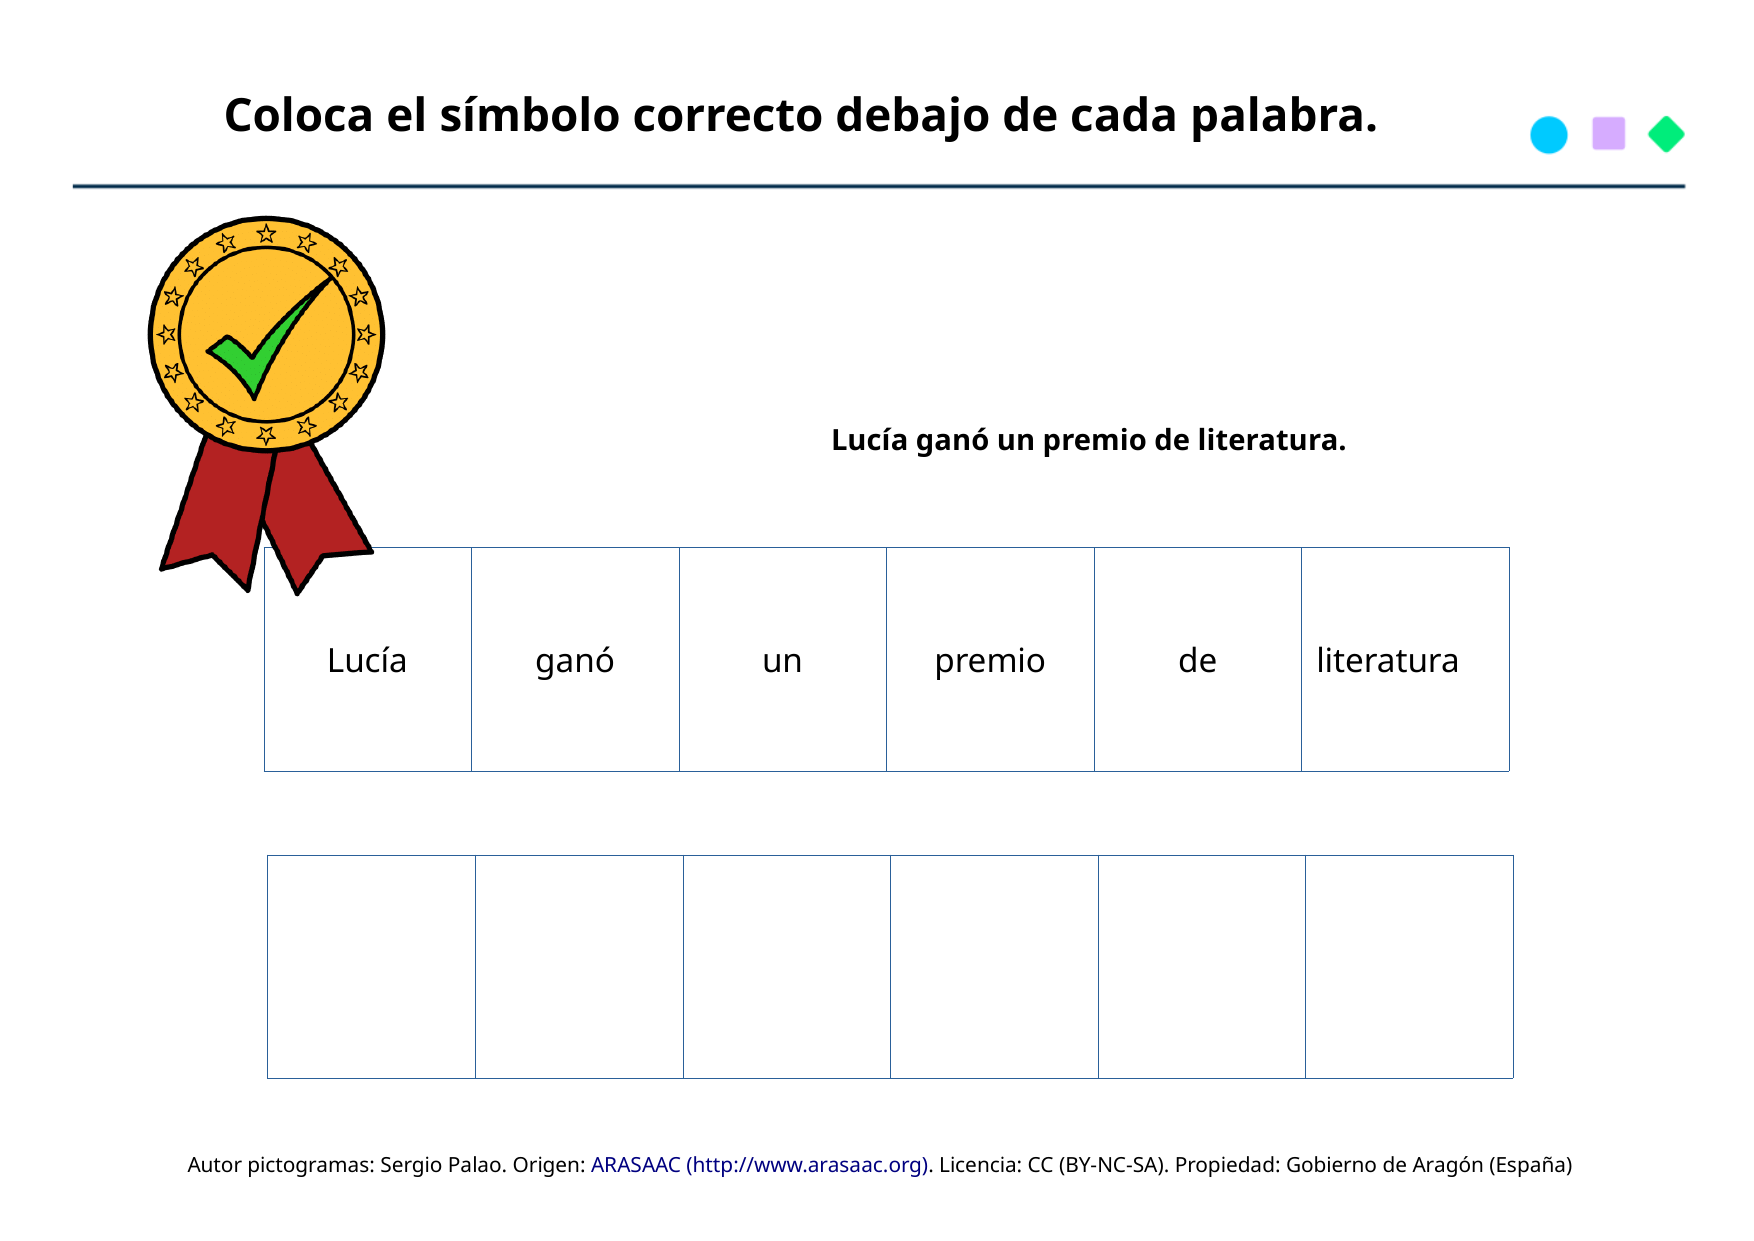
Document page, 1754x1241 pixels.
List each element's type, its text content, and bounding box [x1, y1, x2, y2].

table_header literatura [1302, 548, 1509, 771]
title Coloca el símbolo correcto debajo de cada palabra. [88, 39, 1514, 188]
table_header [268, 856, 475, 1078]
table_header Lucía [265, 613, 471, 771]
table_header un [680, 548, 886, 771]
table_header premio [887, 548, 1094, 771]
table_header [476, 856, 683, 1078]
text_box Lucía ganó un premio de literatura. [816, 413, 1432, 465]
table_header [891, 856, 1098, 1078]
table_header ganó [472, 548, 679, 771]
table_header [1306, 856, 1513, 1078]
table_header [684, 856, 890, 1078]
table_header de [1095, 548, 1301, 771]
picture [59, 88, 1695, 613]
table_header [1099, 856, 1305, 1078]
text_box Autor pictogramas: Sergio Palao. Origen: ARASAAC (http://www.arasaac.org). Licencia: CC (BY-NC-SA). Propiedad: Gobierno de Aragón (España) [53, 1127, 1707, 1202]
